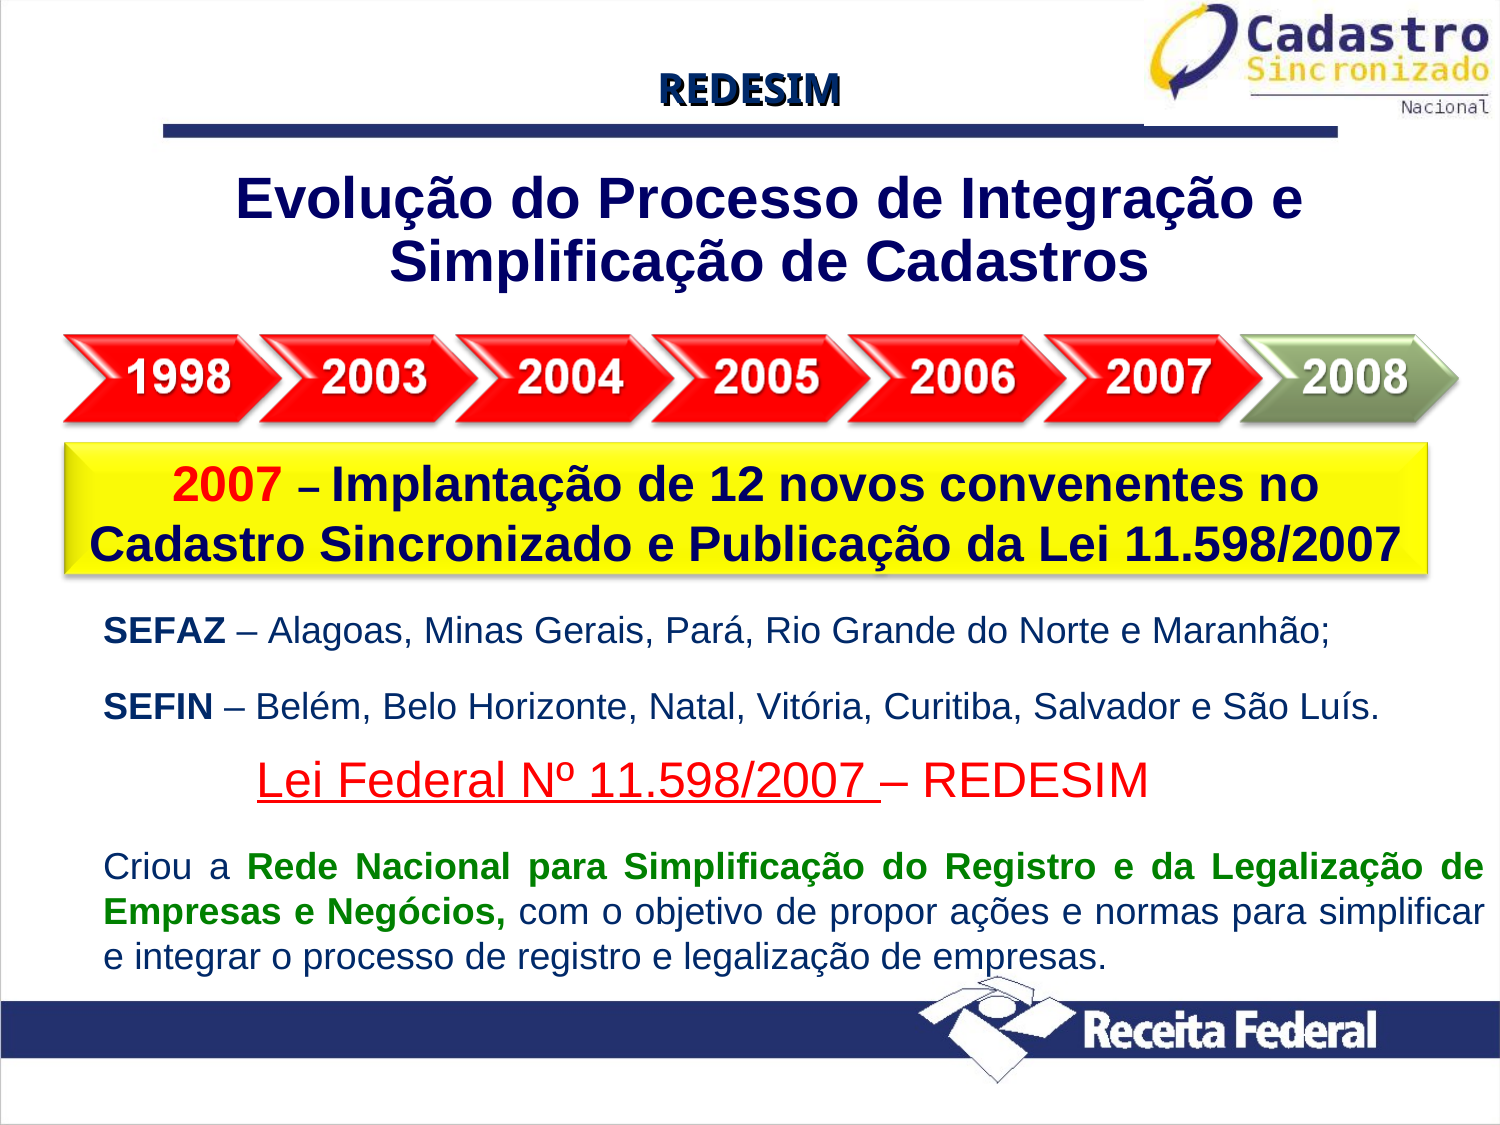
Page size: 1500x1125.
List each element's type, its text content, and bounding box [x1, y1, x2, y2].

text_box Evolução do Processo de Integração e Simplificação de Cadastros [88, 160, 1452, 236]
text_box REDESIM [171, 54, 1329, 121]
text_box 2007 – Implantação de 12 novos convenentes no Cadastro Sincronizado e Publicação da Lei 11.598/2007 [64, 444, 1429, 575]
text_box Criou a Rede Nacional para Simplificação do Registro e da Legalização de Empresas e Negócios, com o objetivo de propor ações e normas para simplificar e integrar o processo de registro e legalização de empresas. [88, 834, 1500, 985]
text_box SEFAZ – Alagoas, Minas Gerais, Pará, Rio Grande do Norte e Maranhão; SEFIN – Belém, Belo Horizonte, Natal, Vitória, Curitiba, Salvador e São Luís. [88, 597, 1500, 735]
picture [0, 0, 1500, 1125]
text_box Lei Federal Nº 11.598/2007 – REDESIM [242, 739, 1199, 834]
